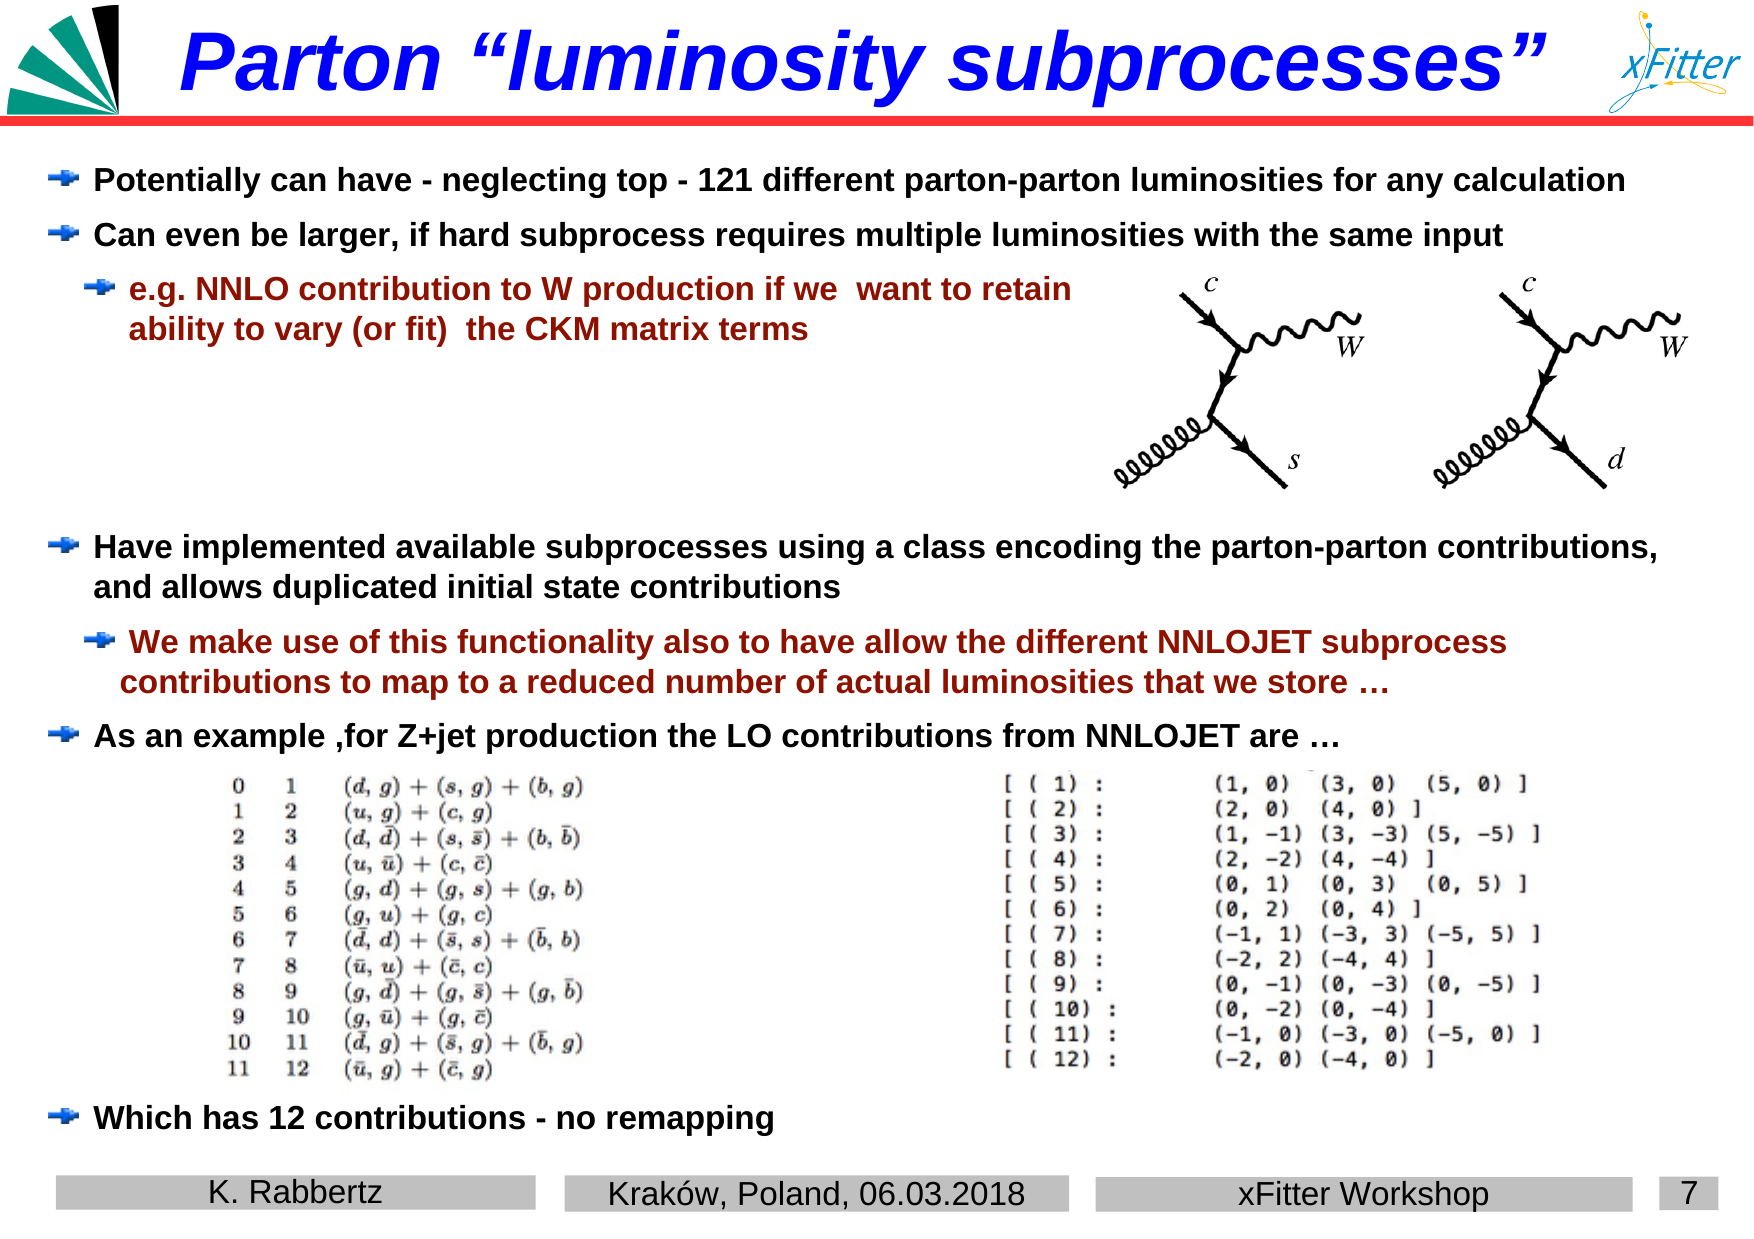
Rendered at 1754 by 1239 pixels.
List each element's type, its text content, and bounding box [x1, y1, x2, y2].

picture [1096, 263, 1697, 511]
picture [1609, 11, 1741, 113]
list Potentially can have - neglecting top - 121 different parton-parton luminosities for any calculation Can even be larger, if hard subprocess requires multiple luminosities with the same input e.g. NNLO contribution to W production if we want to retain ability to vary (or fit) the CKM matrix terms Have implemented available subprocesses using a class encoding the parton-parton contributions, and allows duplicated initial state contributions We make use of this functionality also to have allow the different NNLOJET subprocess contributions to map to a reduced number of actual luminosities that we store … As an example ,for Z+jet production the LO contributions from NNLOJET are … Which has 12 contributions - no remapping [48, 158, 1710, 1014]
picture [999, 770, 1569, 1088]
picture [48, 1108, 79, 1124]
title Parton “luminosity subprocesses” [123, 0, 1606, 114]
picture [7, 5, 119, 116]
picture [210, 762, 674, 1101]
